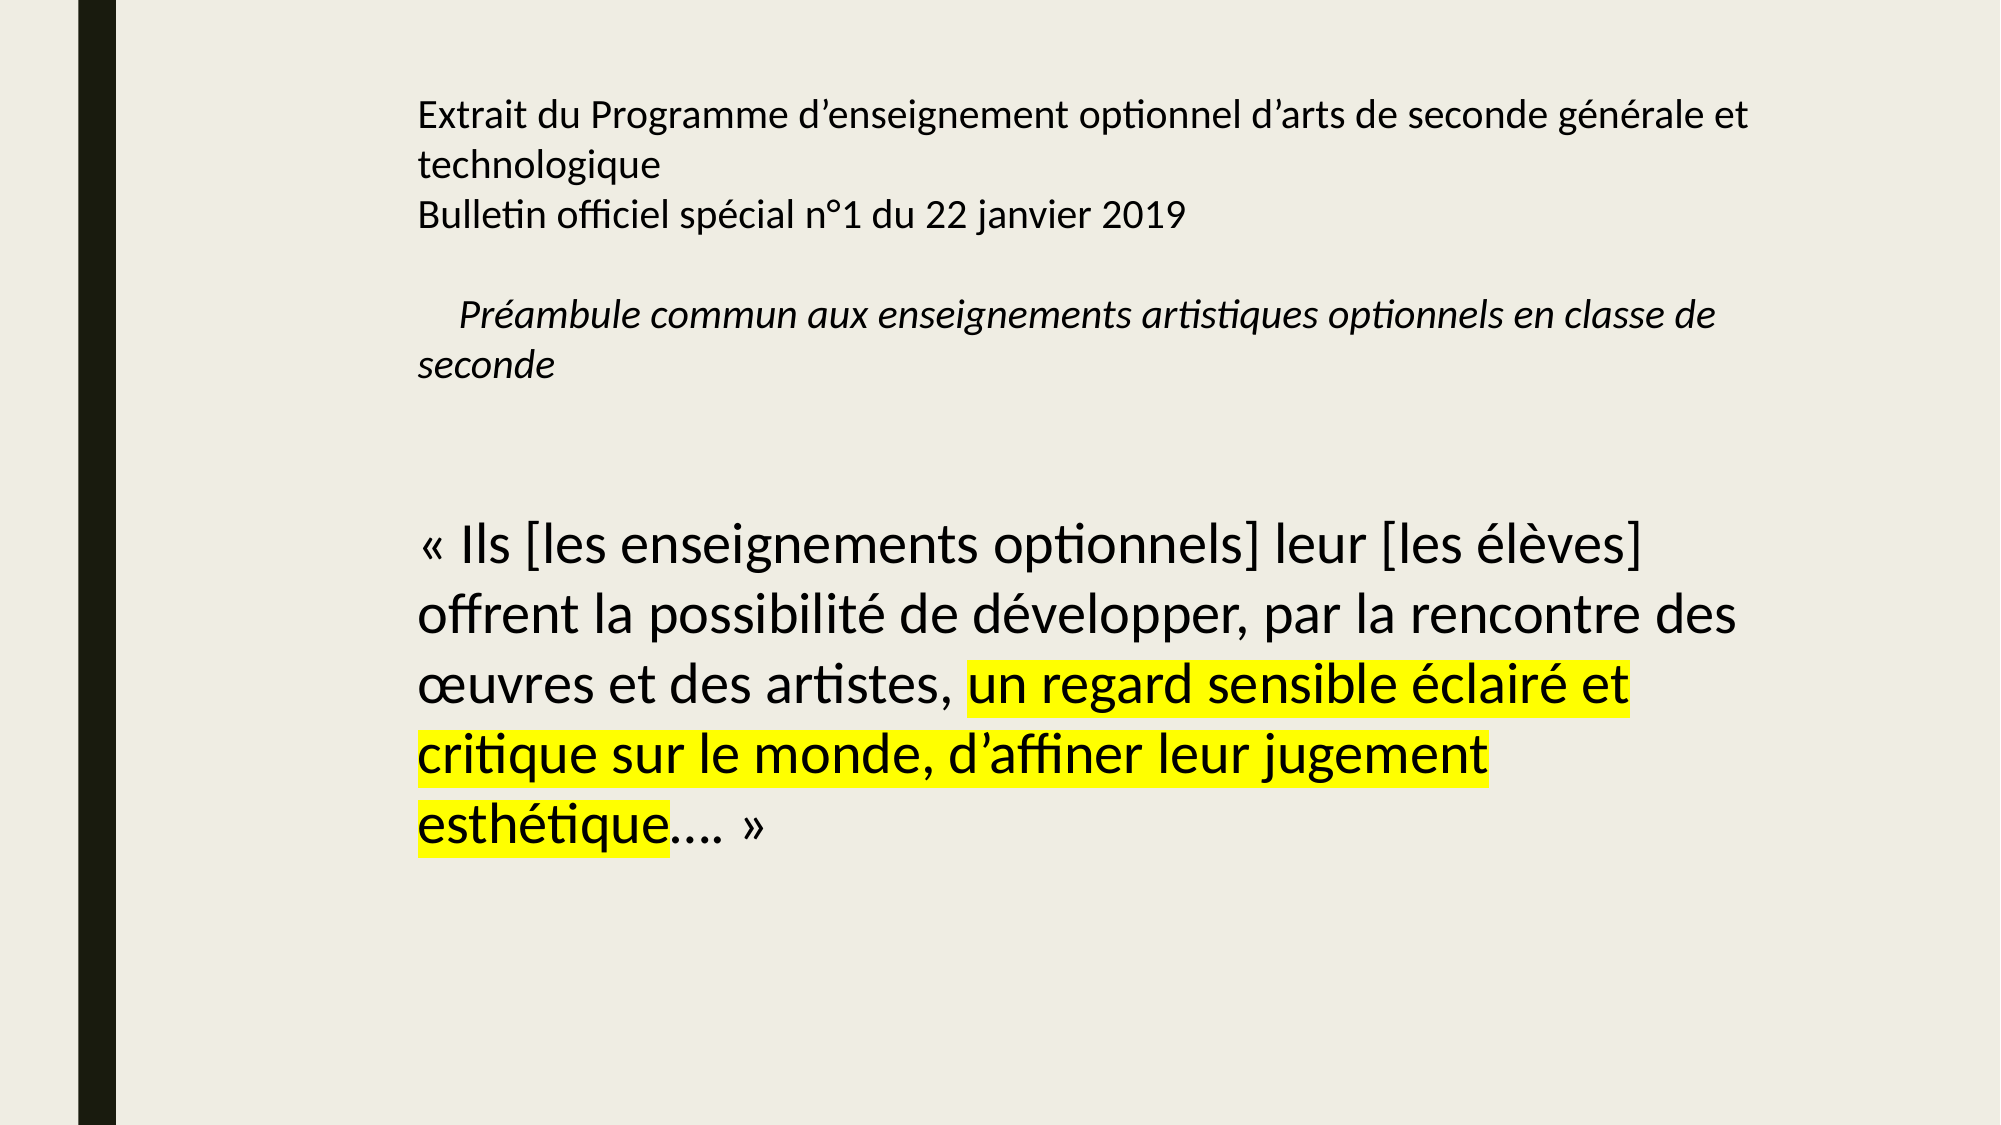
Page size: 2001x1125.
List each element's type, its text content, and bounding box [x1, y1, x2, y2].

text_box Extrait du Programme d’enseignement optionnel d’arts de seconde générale et technologique Bulletin officiel spécial n°1 du 22 janvier 2019  Préambule commun aux enseignements artistiques optionnels en classe de seconde [403, 79, 1785, 440]
text_box « Ils [les enseignements optionnels] leur [les élèves] offrent la possibilité de développer, par la rencontre des œuvres et des artistes, un regard sensible éclairé et critique sur le monde, d’affiner leur jugement esthétique…. » [403, 498, 1785, 863]
